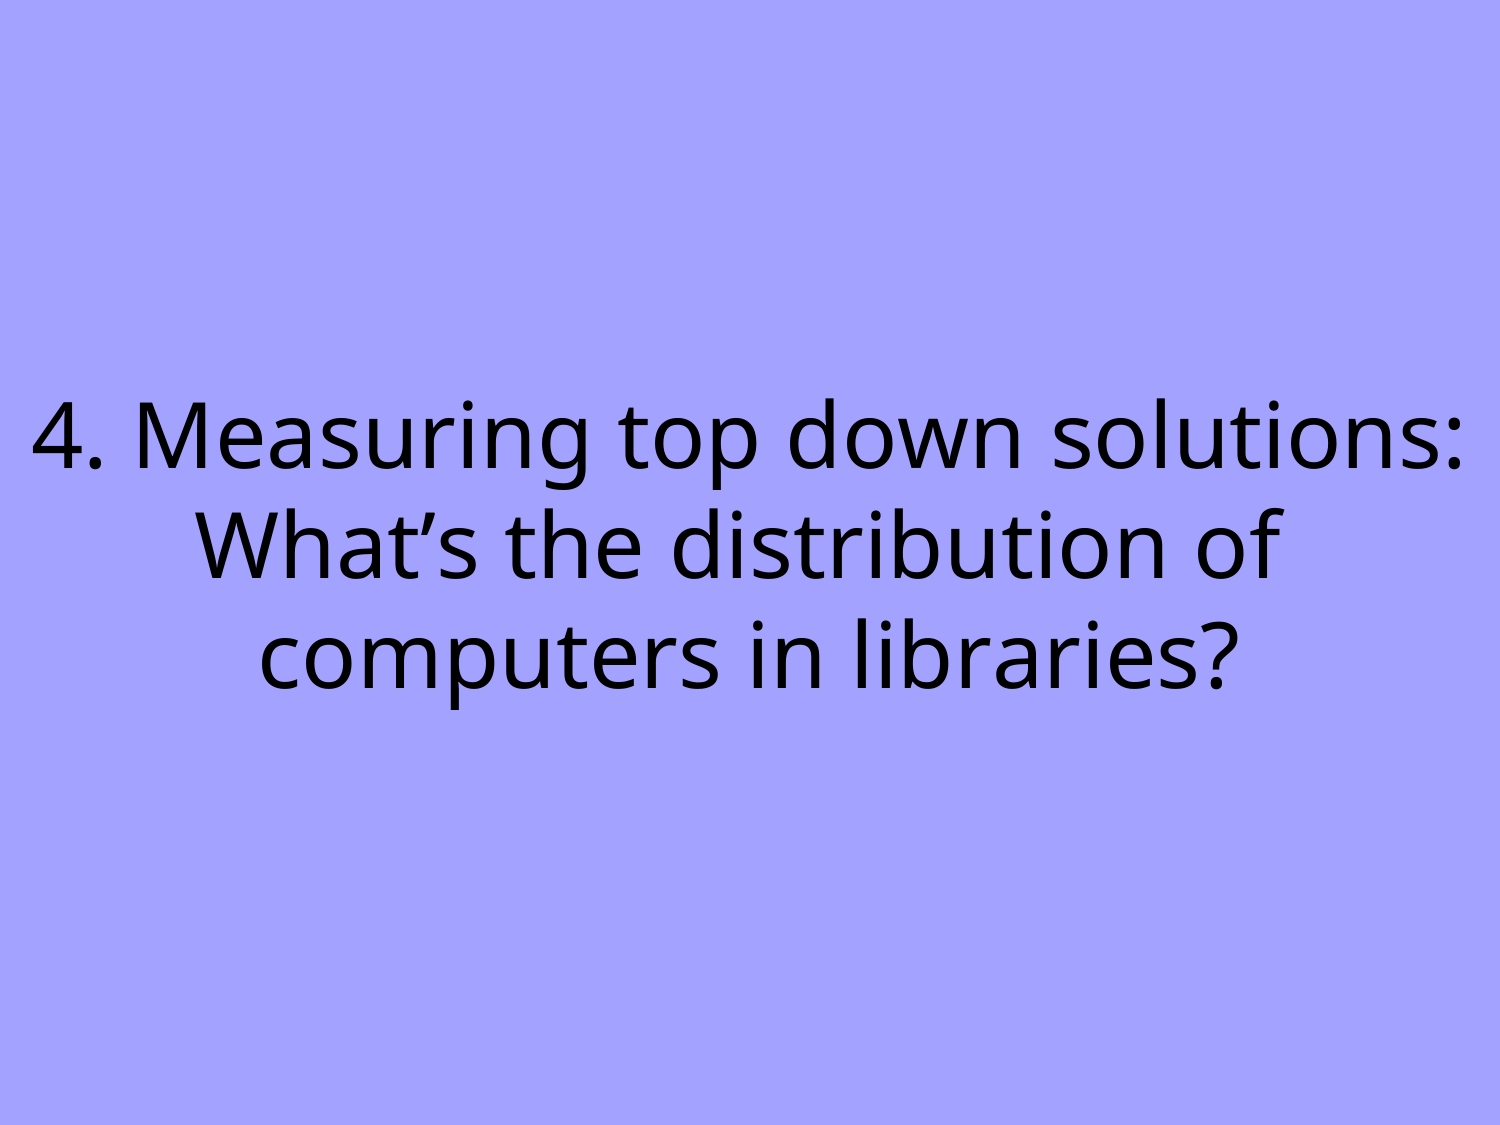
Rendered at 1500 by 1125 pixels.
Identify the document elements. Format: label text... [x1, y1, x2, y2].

title 4. Measuring top down solutions: What’s the distribution of computers in libraries? [0, 369, 1500, 715]
